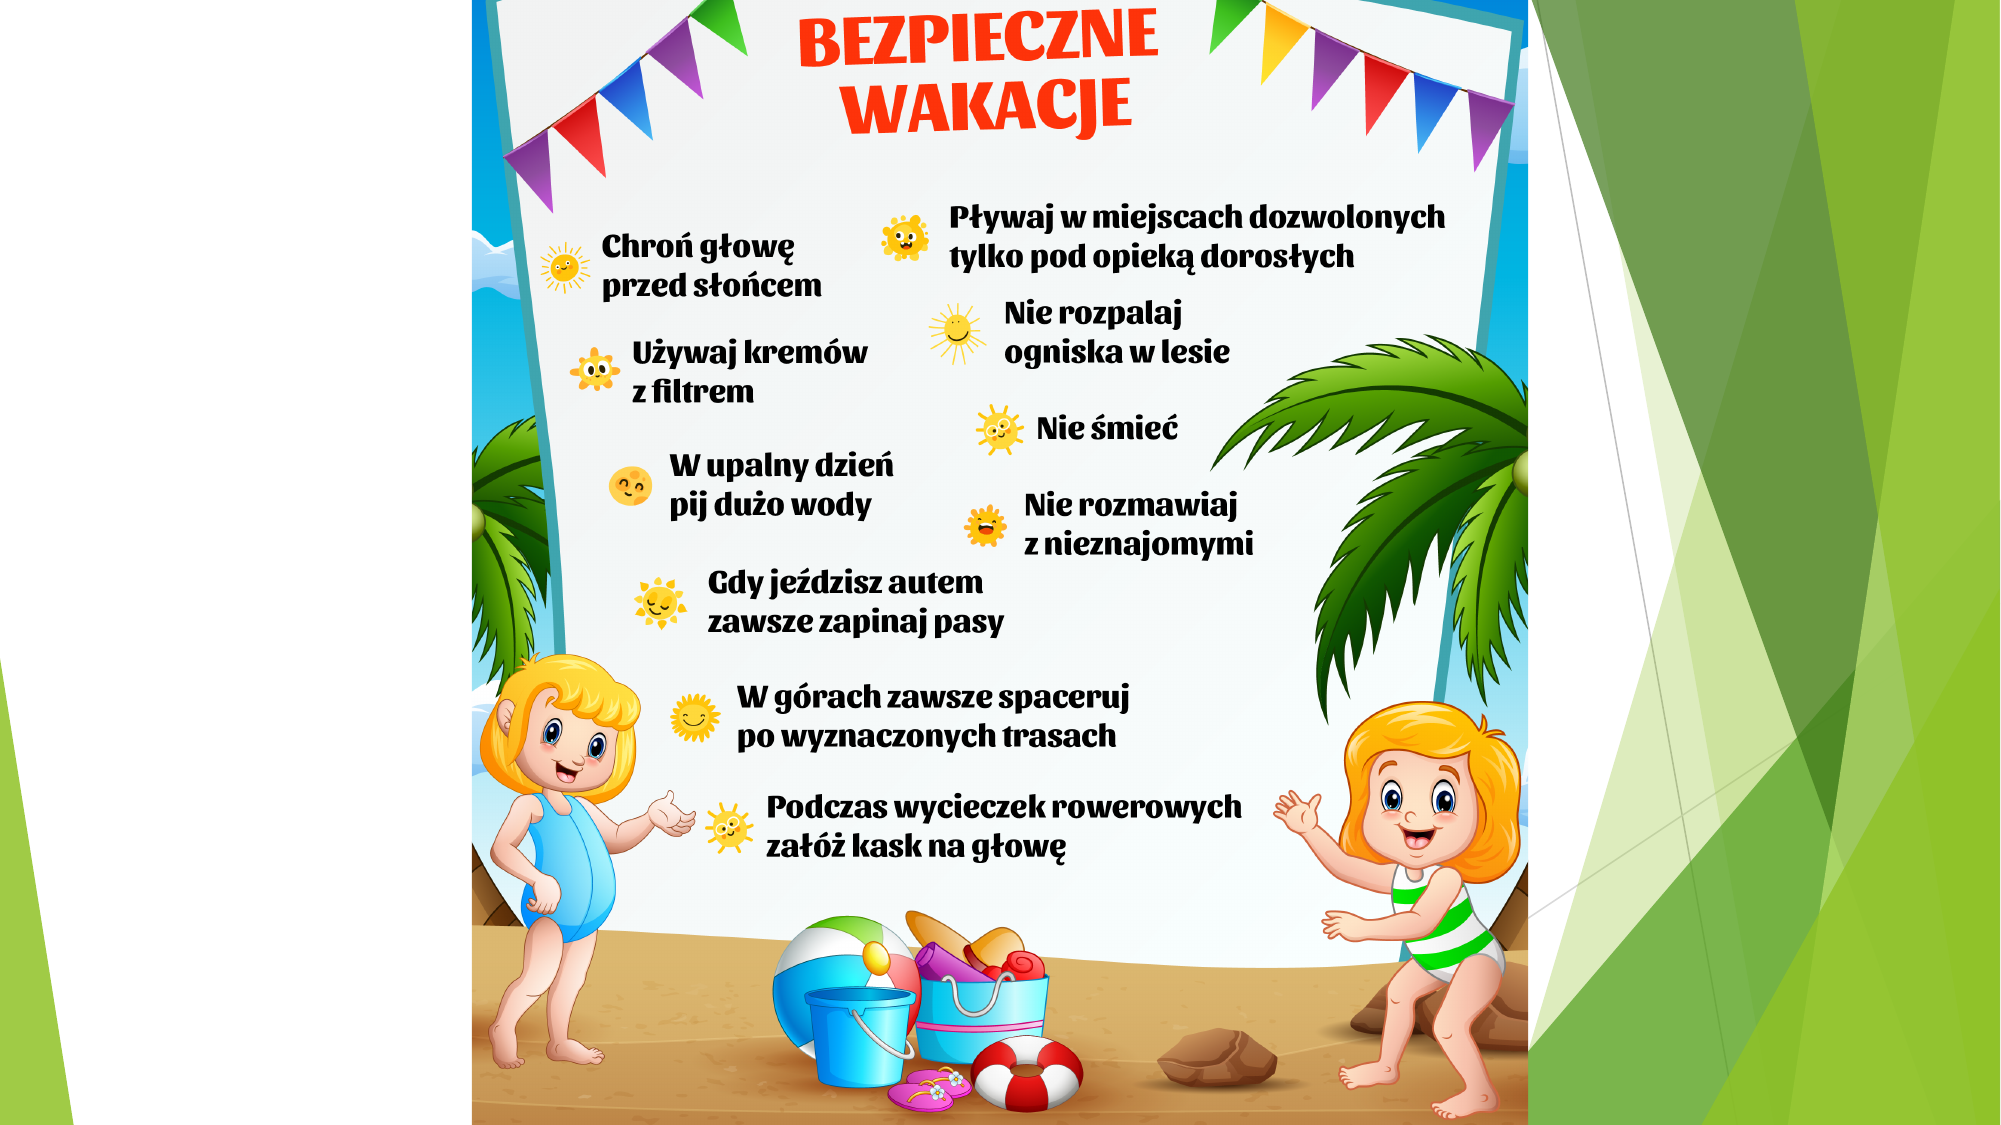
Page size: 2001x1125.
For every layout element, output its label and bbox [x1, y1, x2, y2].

picture [471, 0, 1529, 1125]
